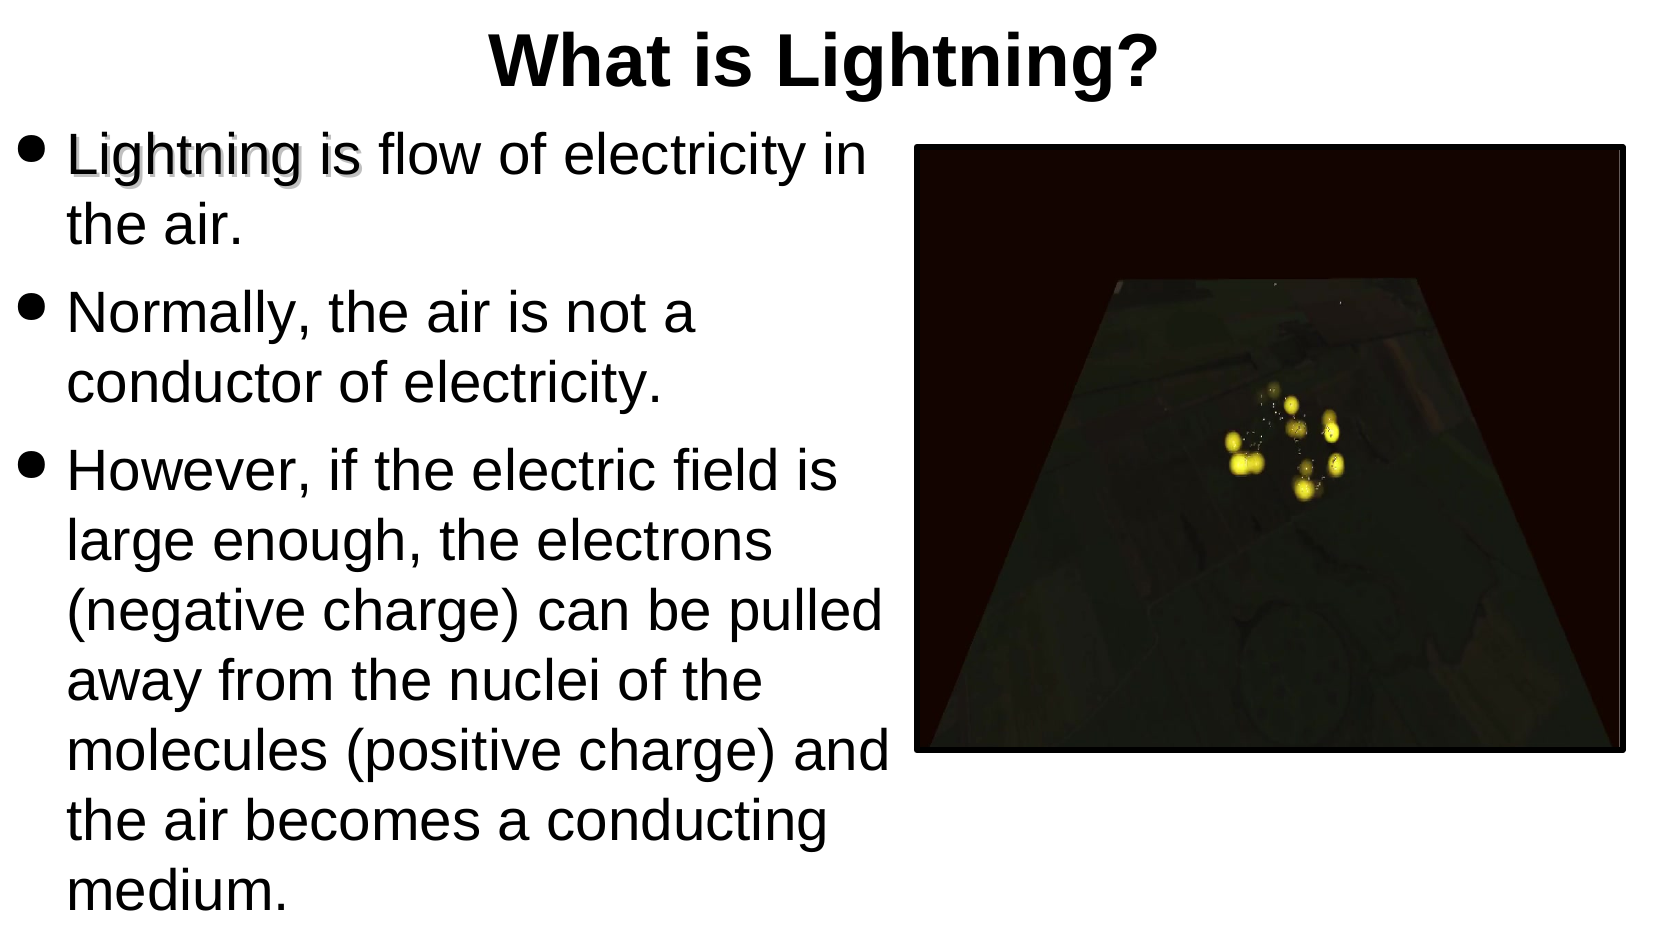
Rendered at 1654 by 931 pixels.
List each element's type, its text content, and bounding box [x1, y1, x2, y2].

picture [919, 150, 1620, 748]
title What is Lightning? [0, 5, 1654, 107]
text_box Lightning is flow of electricity in the air. Normally, the air is not a conductor of electricity. However, if the electric field is large enough, the electrons (negative charge) can be pulled away from the nuclei of the molecules (positive charge) and the air becomes a conducting medium. [0, 108, 914, 930]
